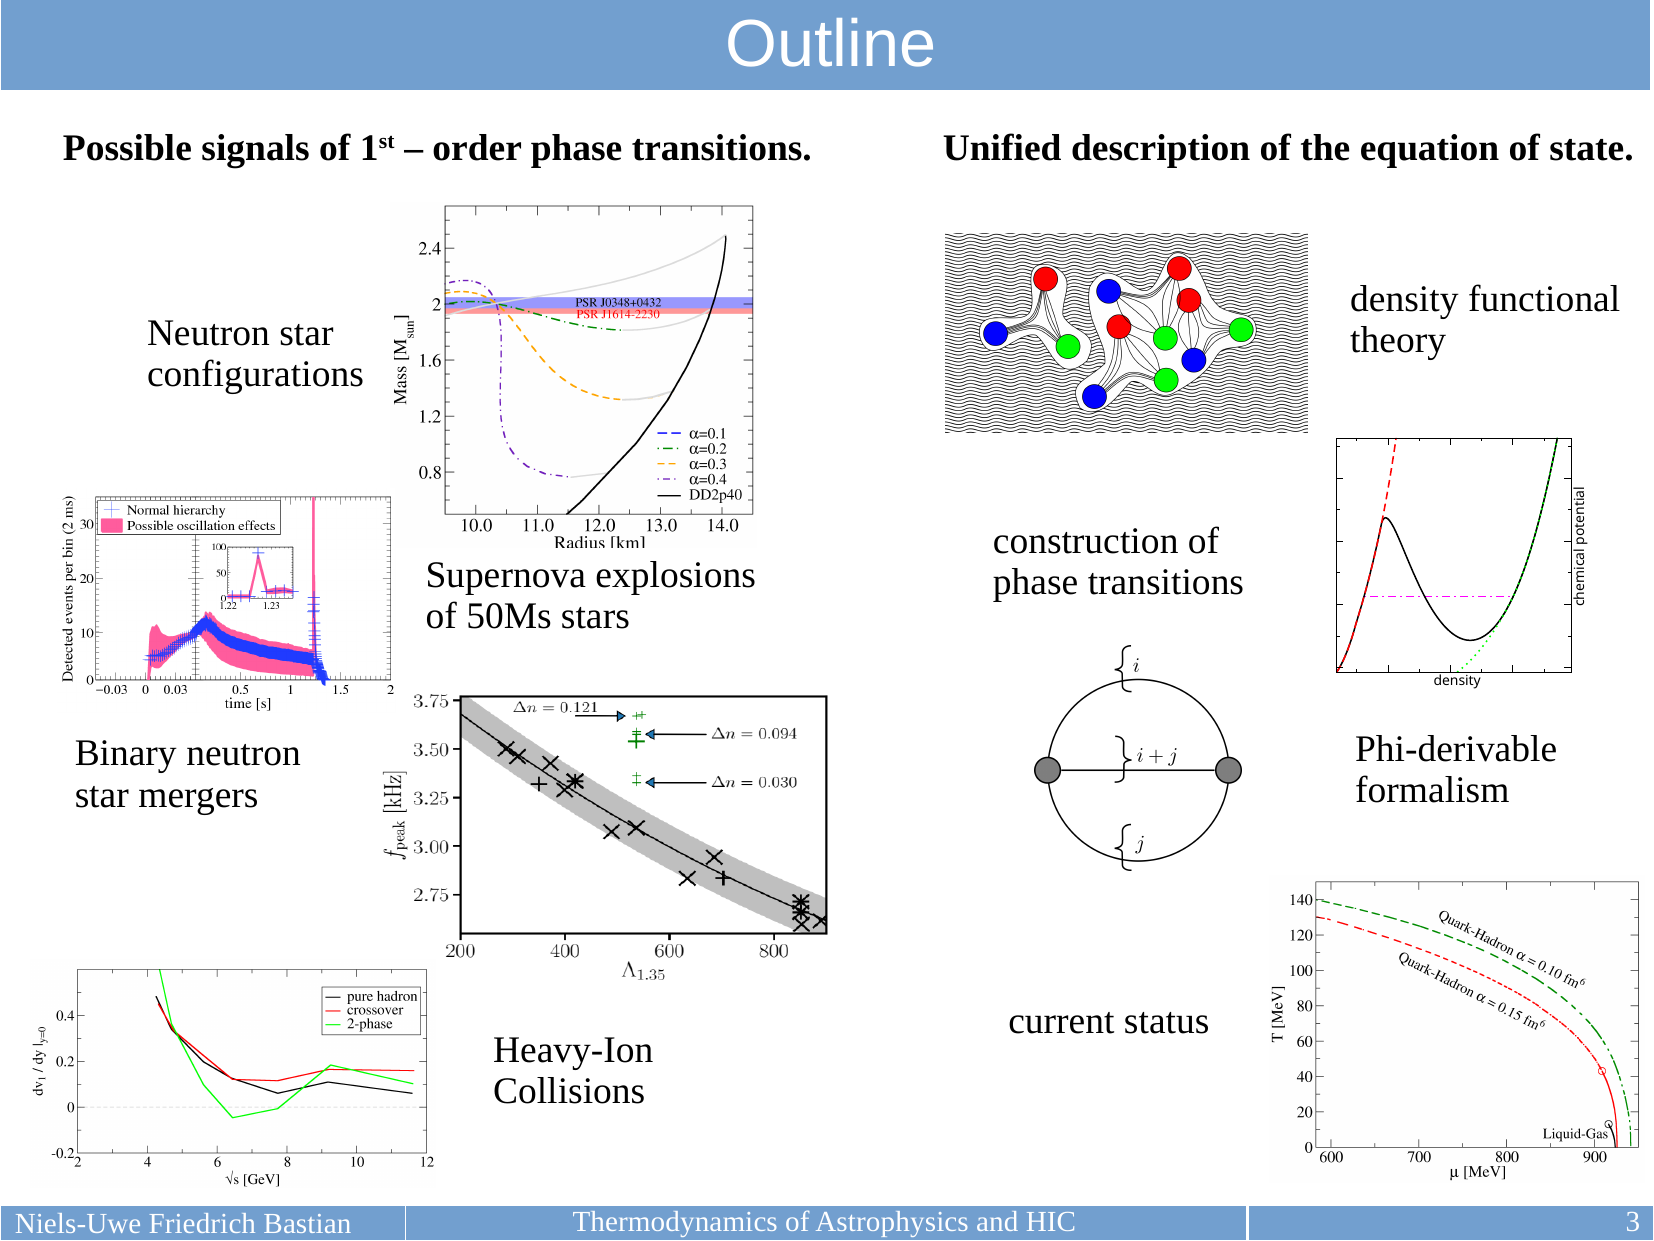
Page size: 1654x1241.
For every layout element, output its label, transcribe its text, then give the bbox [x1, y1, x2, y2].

text_box Supernova explosions of 50Ms stars [410, 546, 772, 659]
text_box current status [993, 993, 1225, 1050]
text_box Unified description of the equation of state. [928, 120, 1654, 181]
picture [1034, 645, 1242, 871]
text_box construction of phase transitions [978, 512, 1260, 611]
picture [30, 202, 835, 1188]
picture [1330, 435, 1591, 691]
text_box Possible signals of 1st – order phase transitions. [48, 120, 828, 178]
text_box Neutron star configurations [132, 304, 379, 403]
title Outline [86, 5, 1576, 81]
text_box Heavy-Ion Collisions [478, 1021, 704, 1120]
text_box density functional theory [1335, 270, 1636, 369]
text_box Binary neutron star mergers [60, 724, 317, 823]
picture [945, 233, 1308, 433]
text_box Phi-derivable formalism [1340, 720, 1573, 819]
picture [1269, 875, 1645, 1183]
